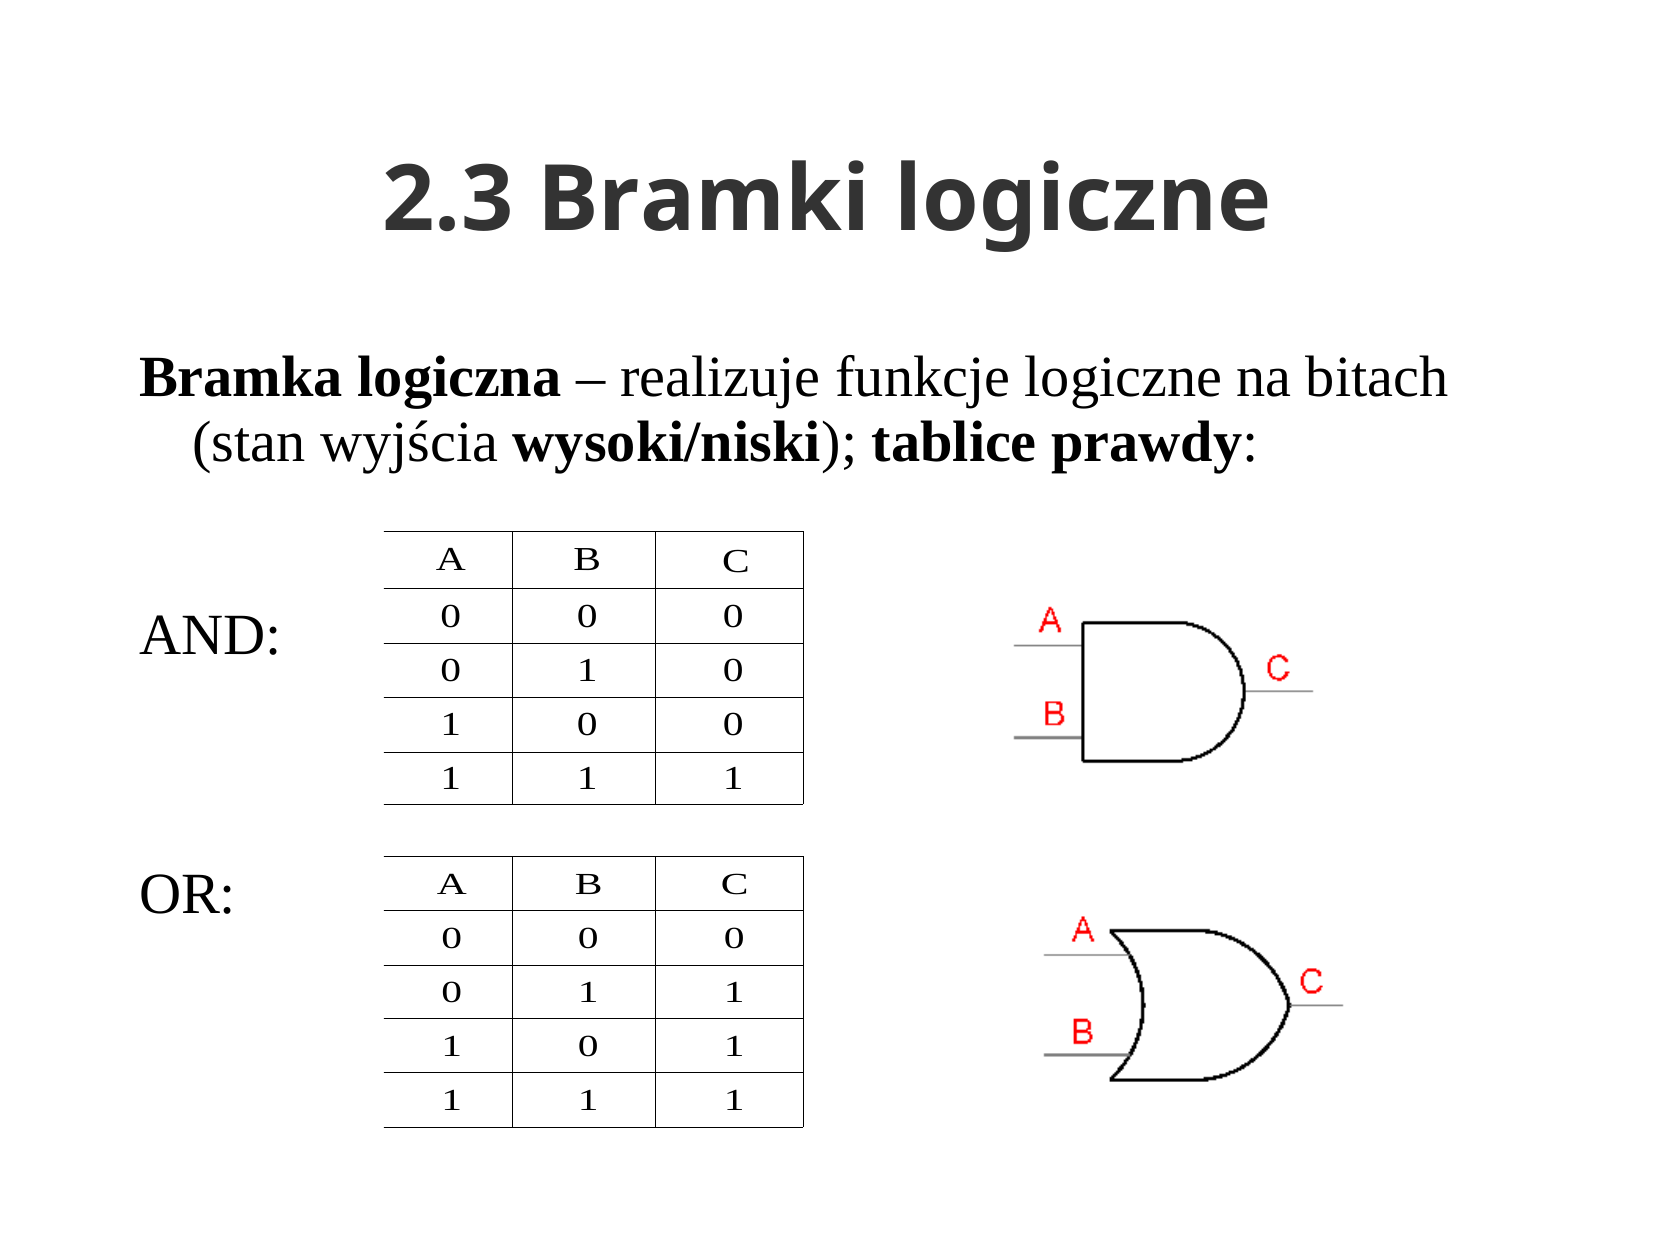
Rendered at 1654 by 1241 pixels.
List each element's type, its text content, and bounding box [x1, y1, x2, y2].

picture [1027, 901, 1359, 1093]
list Bramka logiczna – realizuje funkcje logiczne na bitach (stan wyjścia wysoki/niski); tablice prawdy: AND: OR: [121, 344, 1534, 1199]
title 2.3 Bramki logiczne [121, 91, 1534, 299]
chart [383, 531, 857, 1179]
picture [997, 590, 1329, 782]
